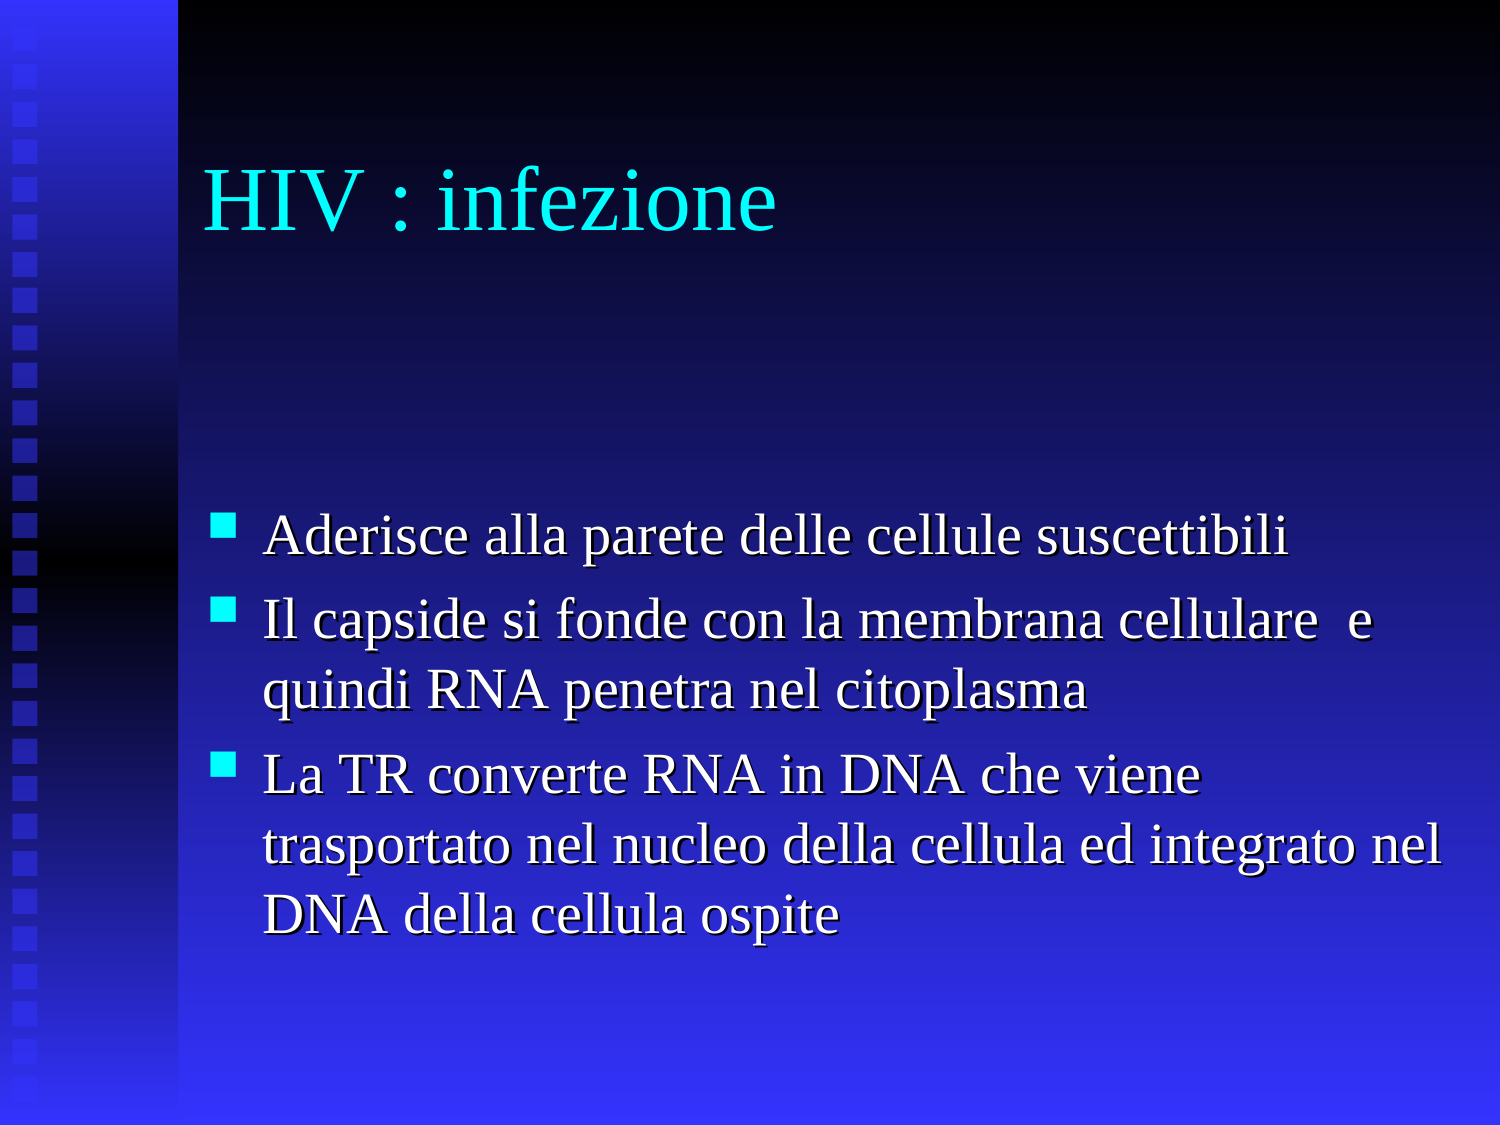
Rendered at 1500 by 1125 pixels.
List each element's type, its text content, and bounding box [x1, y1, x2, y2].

text_box HIV : infezione [187, 99, 1463, 288]
text_box Aderisce alla parete delle cellule suscettibili Il capside si fonde con la membrana cellulare e quindi RNA penetra nel citoplasma La TR converte RNA in DNA che viene trasportato nel nucleo della cellula ed integrato nel DNA della cellula ospite [191, 319, 1467, 995]
